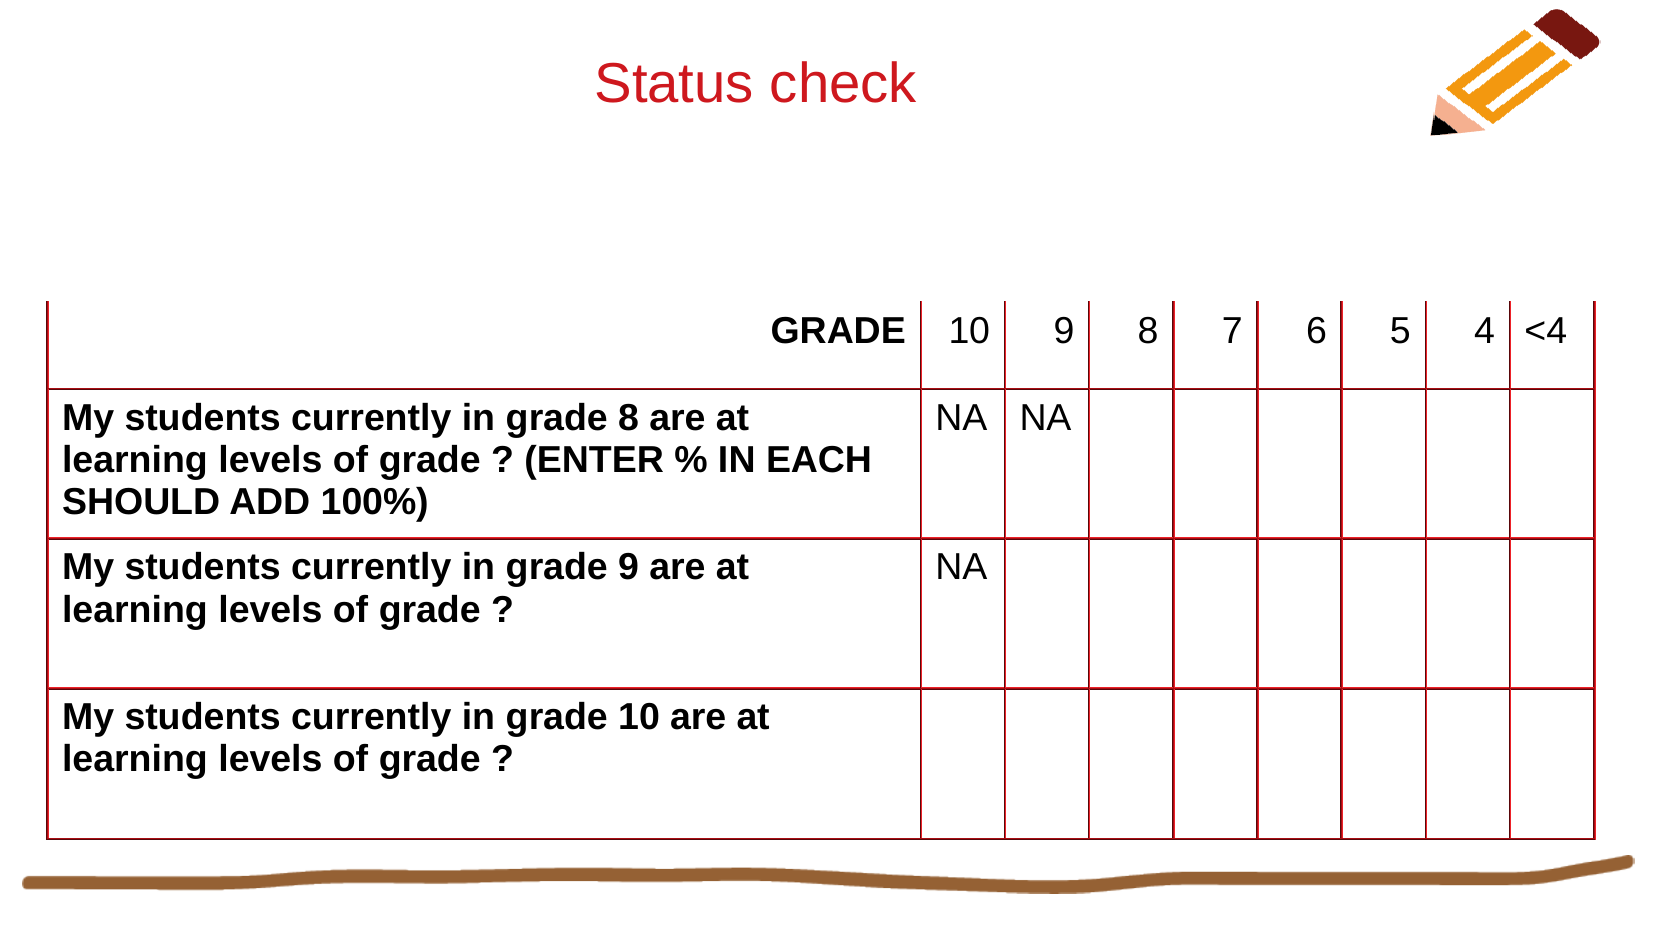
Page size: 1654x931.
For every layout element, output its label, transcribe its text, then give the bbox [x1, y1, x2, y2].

table_cell 5 [1343, 303, 1425, 388]
table_header [1258, 153, 1341, 301]
table_cell My students currently in grade 8 are at learning levels of grade ? (ENTER % IN EACH SHOULD ADD 100%) [49, 390, 920, 537]
table_cell [1259, 390, 1340, 537]
table_cell [1006, 690, 1088, 838]
table_cell [1175, 540, 1256, 687]
table_cell GRADE [49, 303, 920, 388]
table_cell [1511, 690, 1593, 838]
table_cell 9 [1006, 303, 1088, 388]
table_cell [1427, 690, 1509, 838]
table_cell [1343, 540, 1425, 687]
table_header [1426, 153, 1510, 301]
table_cell NA [922, 540, 1004, 687]
table_cell [1259, 540, 1340, 687]
table_cell My students currently in grade 9 are at learning levels of grade ? [49, 540, 920, 687]
table_header [1090, 153, 1173, 301]
table_header [922, 153, 1005, 301]
table_cell [1511, 540, 1593, 687]
table_cell [1006, 540, 1088, 687]
table_cell [1259, 690, 1340, 838]
table_cell [1090, 540, 1172, 687]
table_header [1511, 153, 1594, 301]
table_cell NA [922, 390, 1004, 537]
table_cell 10 [922, 303, 1004, 388]
table_header [1342, 153, 1425, 301]
picture [1430, 9, 1601, 136]
table_header [1174, 153, 1257, 301]
table_cell [1427, 390, 1509, 537]
table_cell NA [1006, 390, 1088, 537]
picture [22, 855, 1635, 894]
table_cell [1427, 540, 1509, 687]
table_cell [1343, 390, 1425, 537]
table_cell [1175, 690, 1256, 838]
table_cell <4 [1511, 303, 1593, 388]
table_header [1006, 153, 1089, 301]
table_cell [1175, 390, 1256, 537]
table_cell 4 [1427, 303, 1509, 388]
table_header [48, 153, 921, 301]
table_cell My students currently in grade 10 are at learning levels of grade ? [49, 690, 920, 838]
table_cell [1090, 390, 1172, 537]
table_cell [1090, 690, 1172, 838]
table_cell 6 [1259, 303, 1340, 388]
table_cell 7 [1175, 303, 1256, 388]
table_cell [922, 690, 1004, 838]
table_cell 8 [1090, 303, 1172, 388]
table_cell [1343, 690, 1425, 838]
title Status check [82, 37, 1430, 129]
table_cell [1511, 390, 1593, 537]
